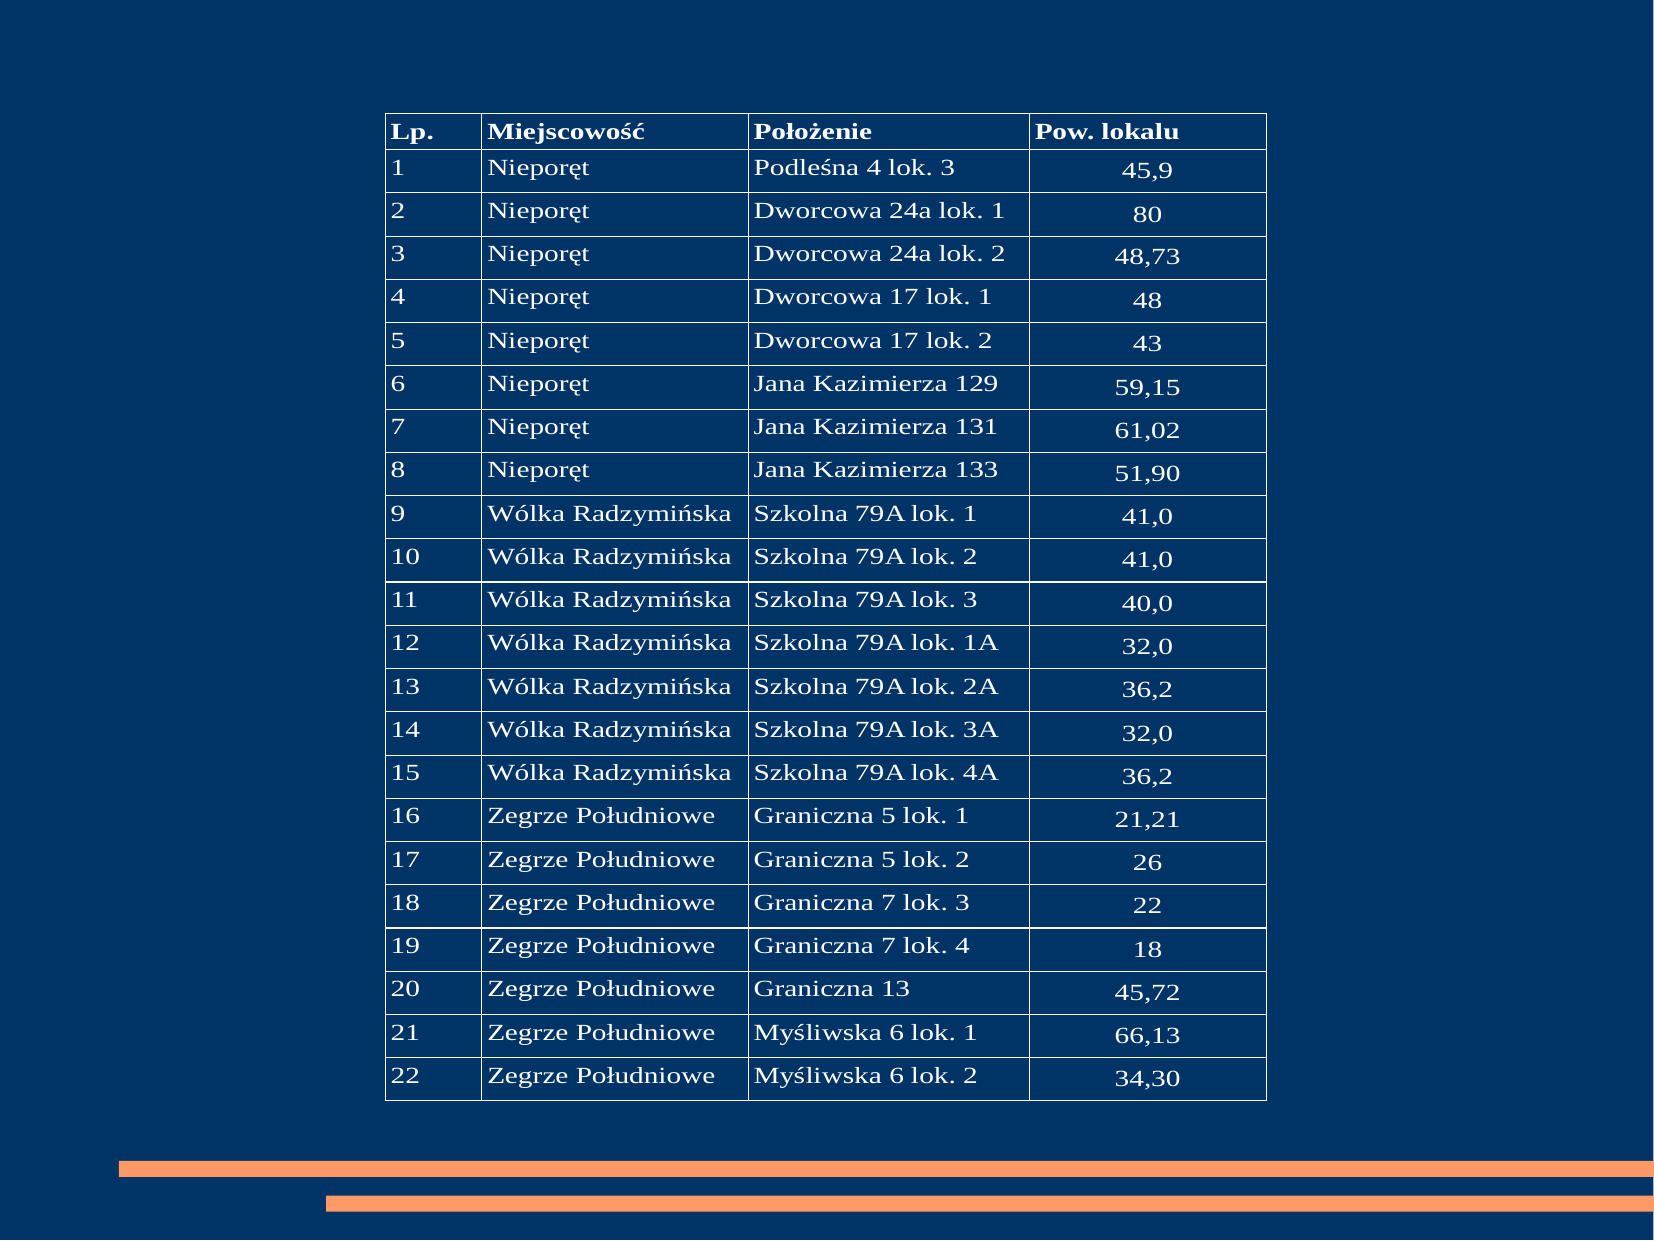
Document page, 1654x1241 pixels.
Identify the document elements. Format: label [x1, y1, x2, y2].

chart [327, 88, 1300, 1123]
